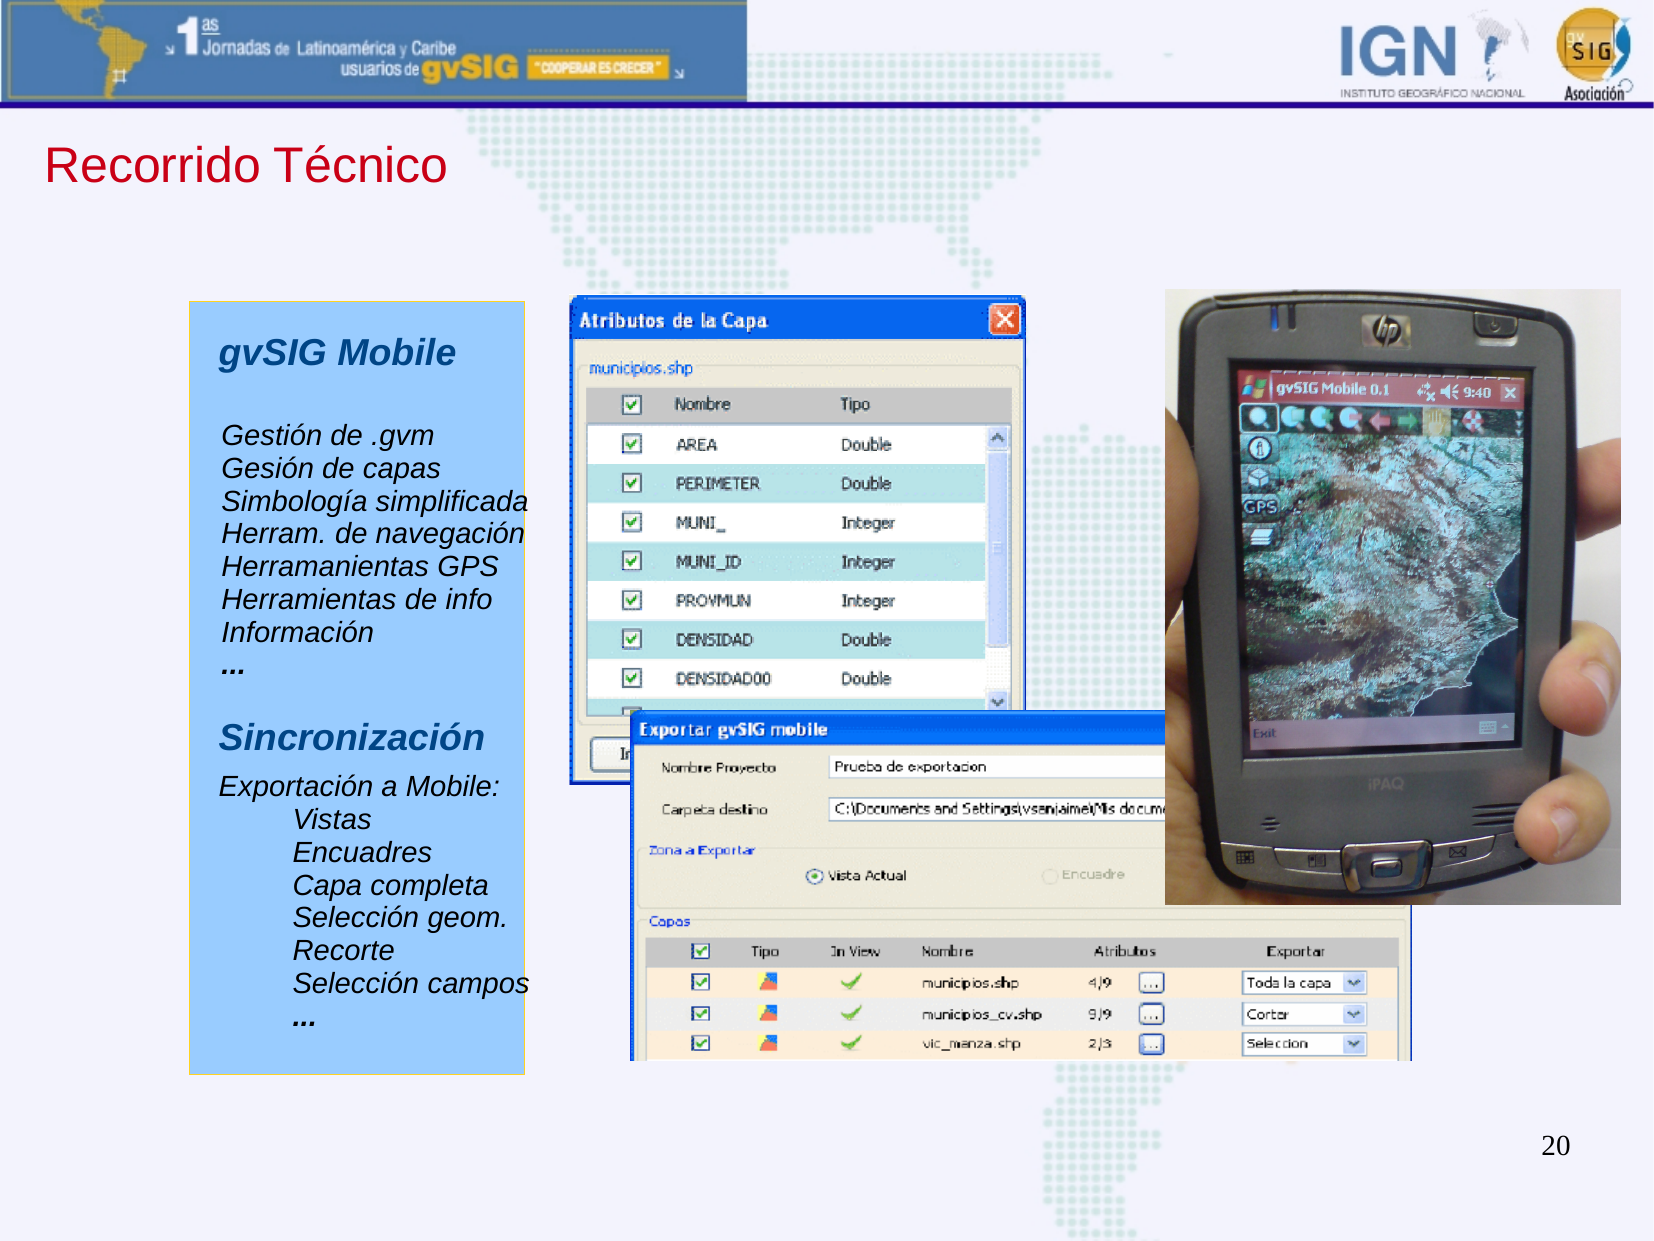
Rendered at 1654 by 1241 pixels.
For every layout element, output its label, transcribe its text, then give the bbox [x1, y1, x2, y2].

text_box Sincronización [203, 708, 506, 762]
text_box gvSIG Mobile [203, 323, 506, 427]
text_box Exportación a Mobile: Vistas Encuadres Capa completa Selección geom. Recorte Selección campos ... [203, 762, 553, 1081]
text_box Gestión de .gvm Gesión de capas Simbología simplificada Herram. de navegación Herramanientas GPS Herramientas de info Información ... [206, 411, 550, 762]
text_box Recorrido Técnico [29, 129, 465, 207]
text_box [189, 301, 525, 1075]
picture [0, 0, 1654, 1241]
